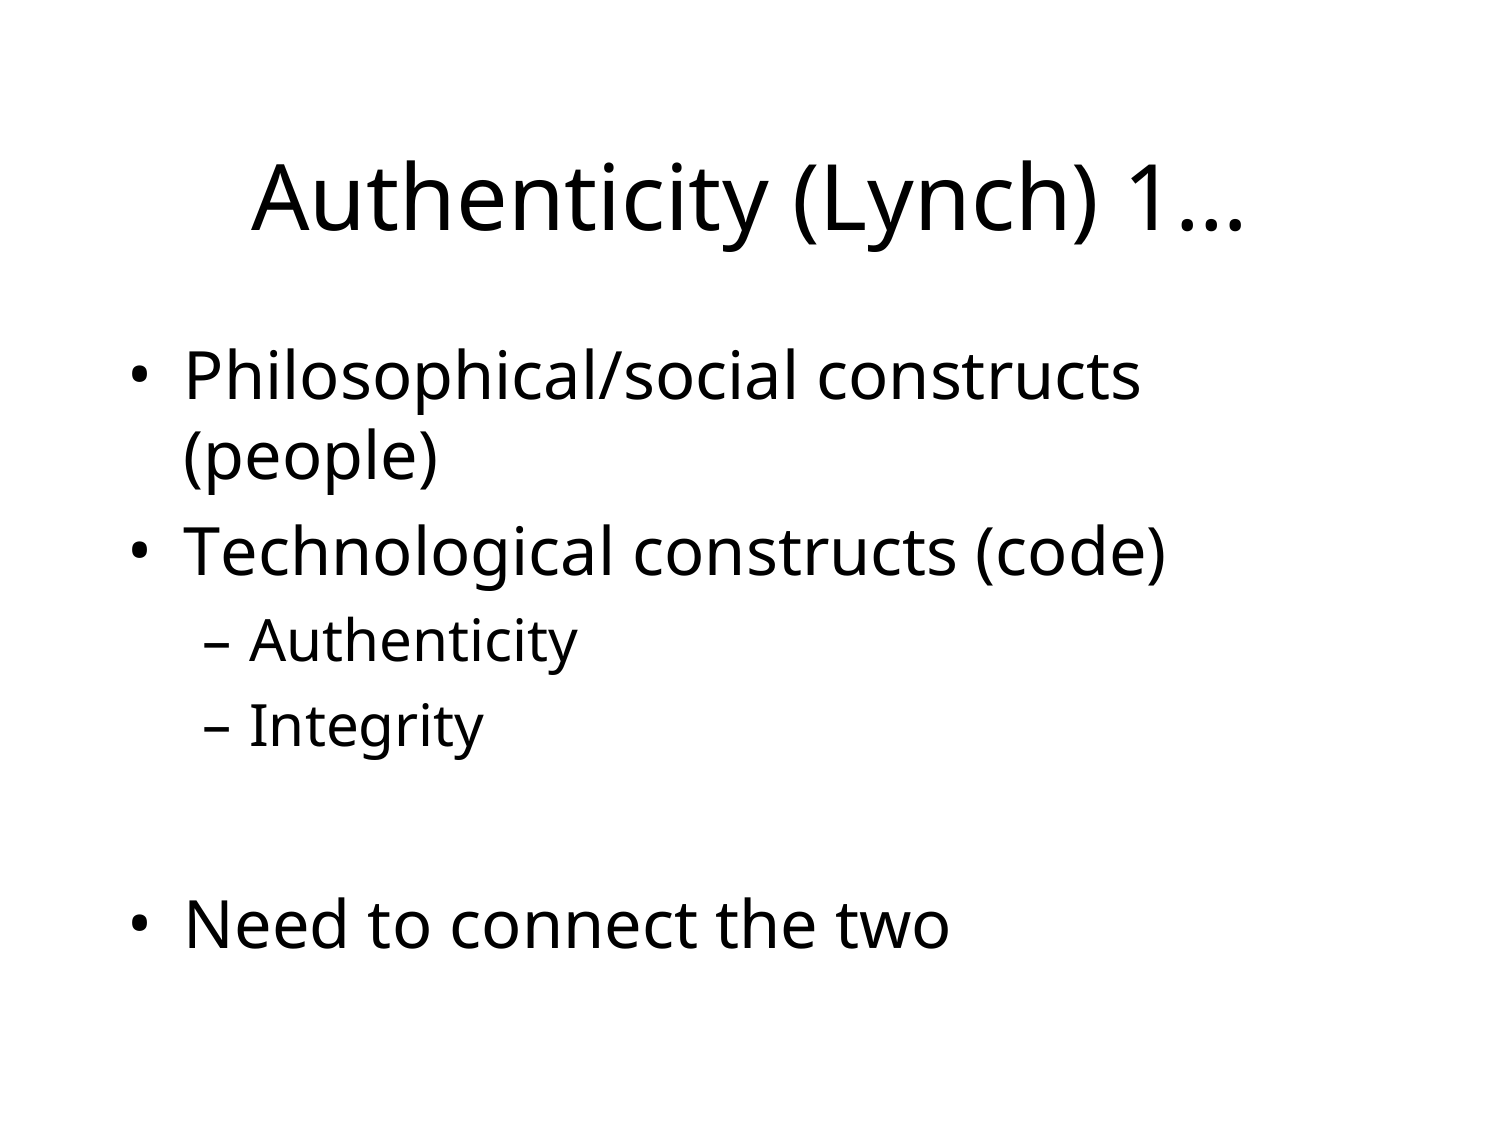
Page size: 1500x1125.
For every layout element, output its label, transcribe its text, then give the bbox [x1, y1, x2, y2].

title Authenticity (Lynch) 1… [112, 99, 1388, 288]
list Philosophical/social constructs (people) Technological constructs (code) Authenticity Integrity Need to connect the two [112, 324, 1388, 1001]
